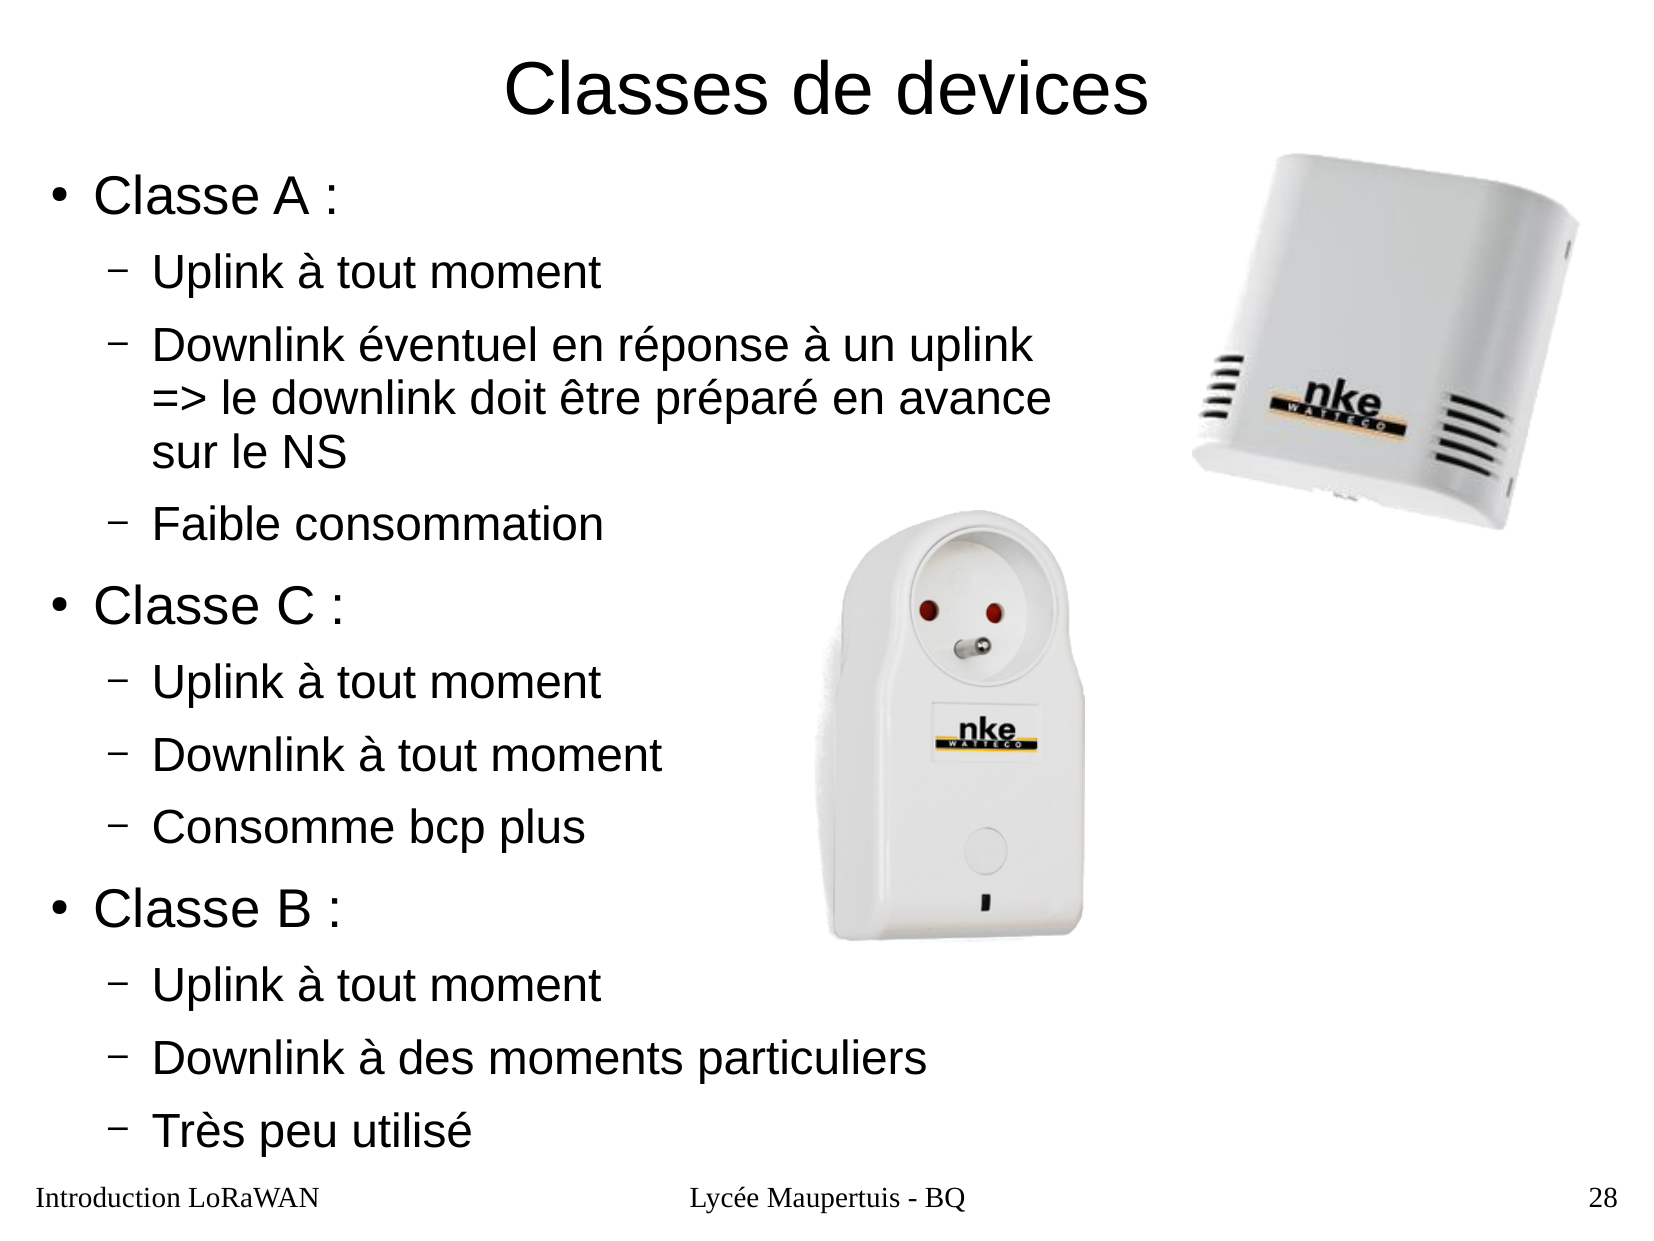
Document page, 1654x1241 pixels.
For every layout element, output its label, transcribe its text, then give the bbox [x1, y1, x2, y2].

title Classes de devices [35, 35, 1619, 142]
list Classe A : Uplink à tout moment Downlink éventuel en réponse à un uplink => le downlink doit être préparé en avance sur le NS Faible consommation Classe C : Uplink à tout moment Downlink à tout moment Consomme bcp plus Classe B : Uplink à tout moment Downlink à des moments particuliers Très peu utilisé [35, 165, 1619, 1170]
picture [1192, 153, 1580, 532]
picture [814, 510, 1085, 945]
